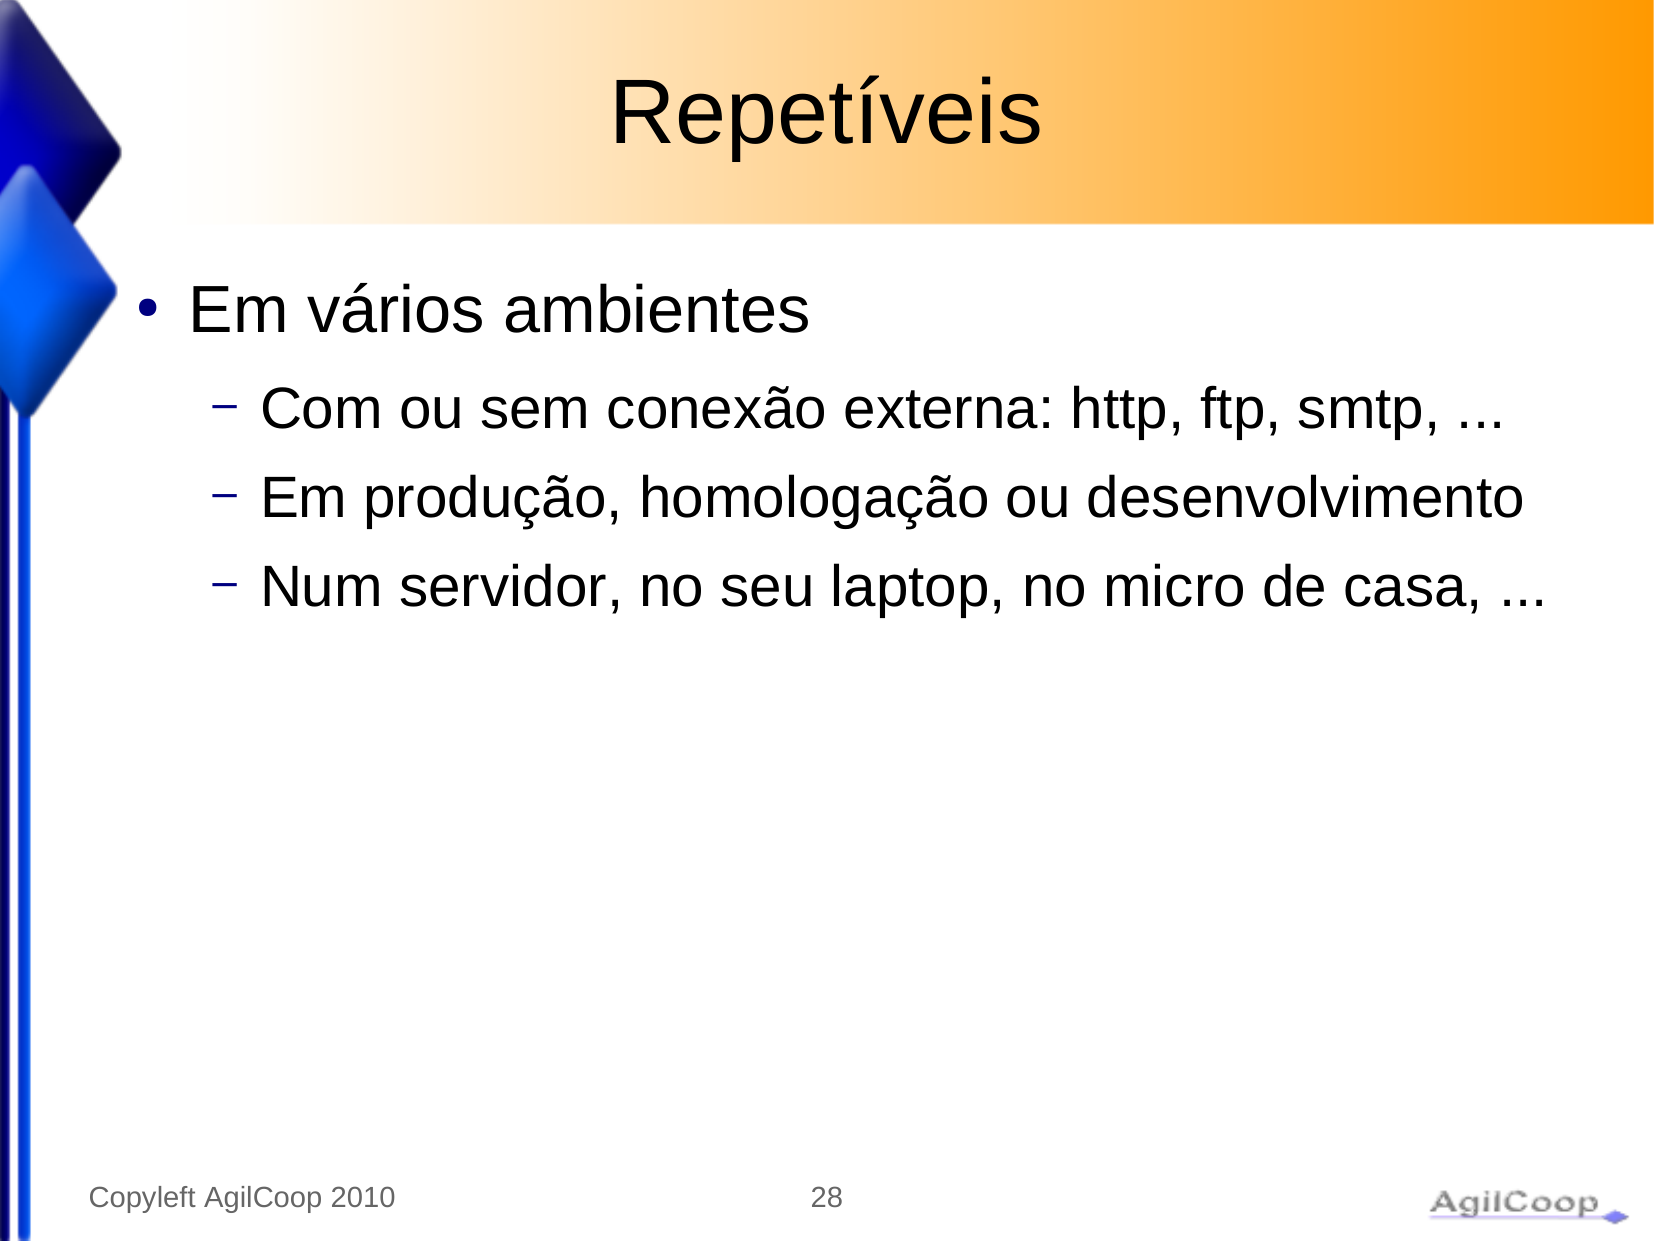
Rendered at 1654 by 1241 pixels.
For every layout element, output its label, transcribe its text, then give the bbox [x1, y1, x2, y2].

picture [0, 0, 1654, 1241]
list Em vários ambientes Com ou sem conexão externa: http, ftp, smtp, ... Em produção, homologação ou desenvolvimento Num servidor, no seu laptop, no micro de casa, ... [118, 271, 1607, 1108]
title Repetíveis [82, 8, 1571, 216]
